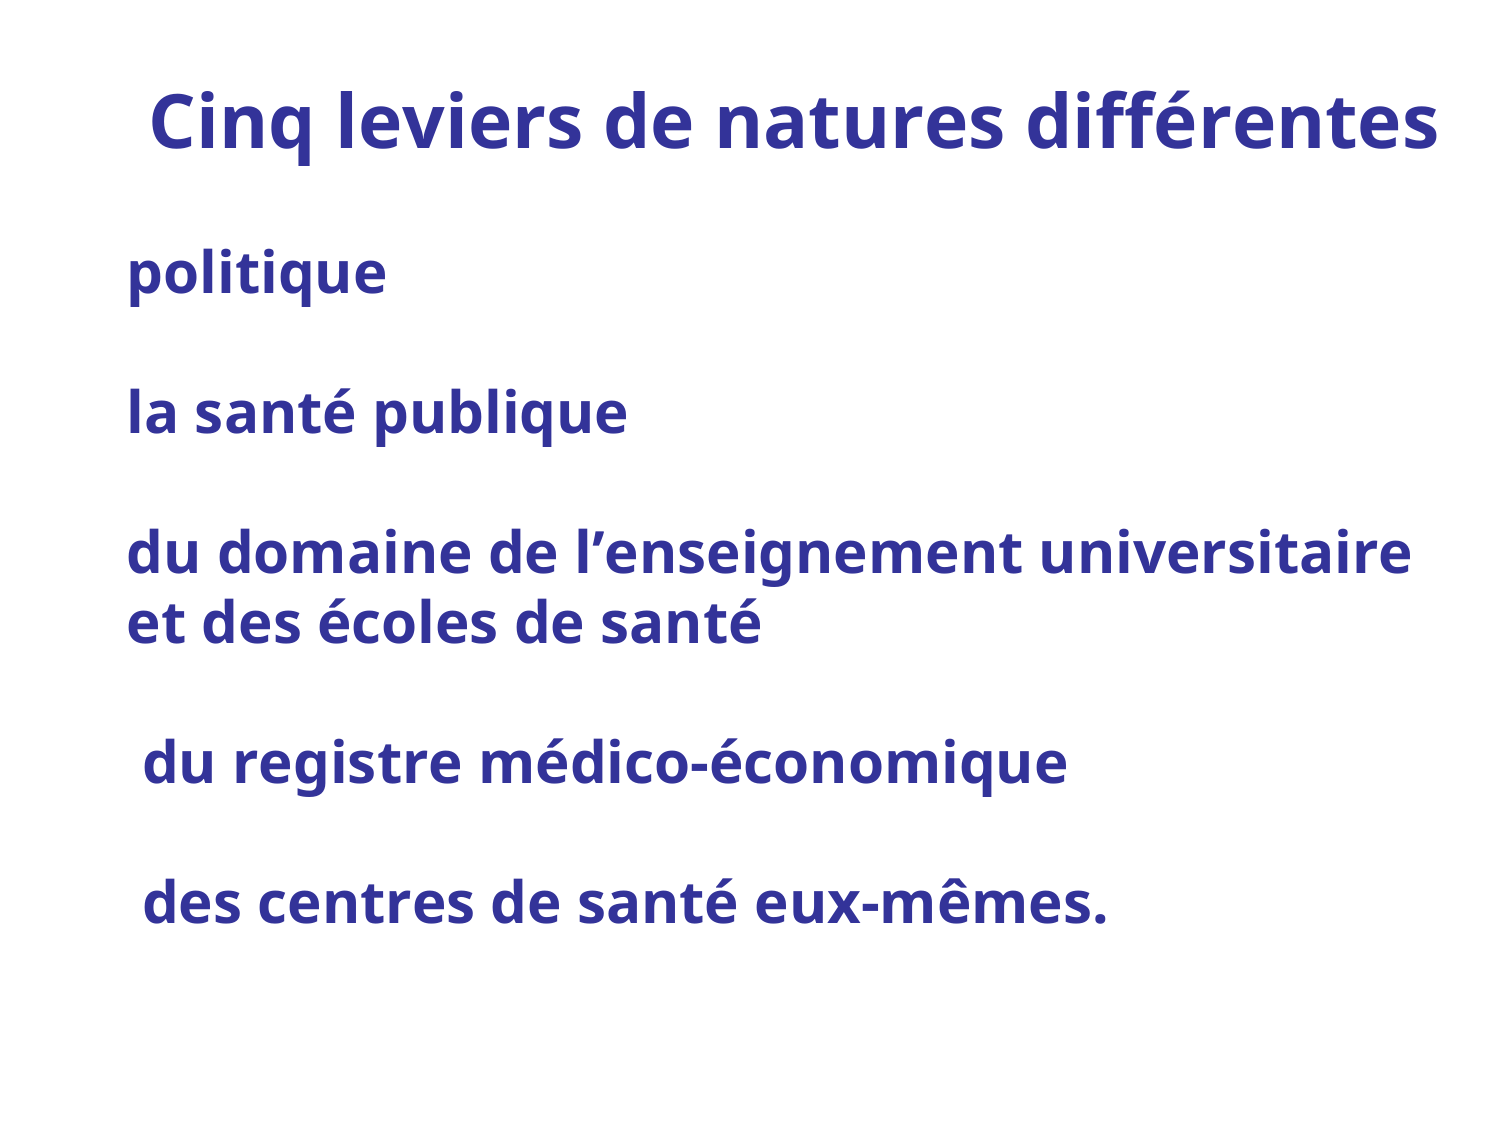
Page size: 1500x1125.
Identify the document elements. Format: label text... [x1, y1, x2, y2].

text_box Cinq leviers de natures différentes politique la santé publique du domaine de l’enseignement universitaire et des écoles de santé du registre médico-économique des centres de santé eux-mêmes. [112, 57, 1500, 943]
